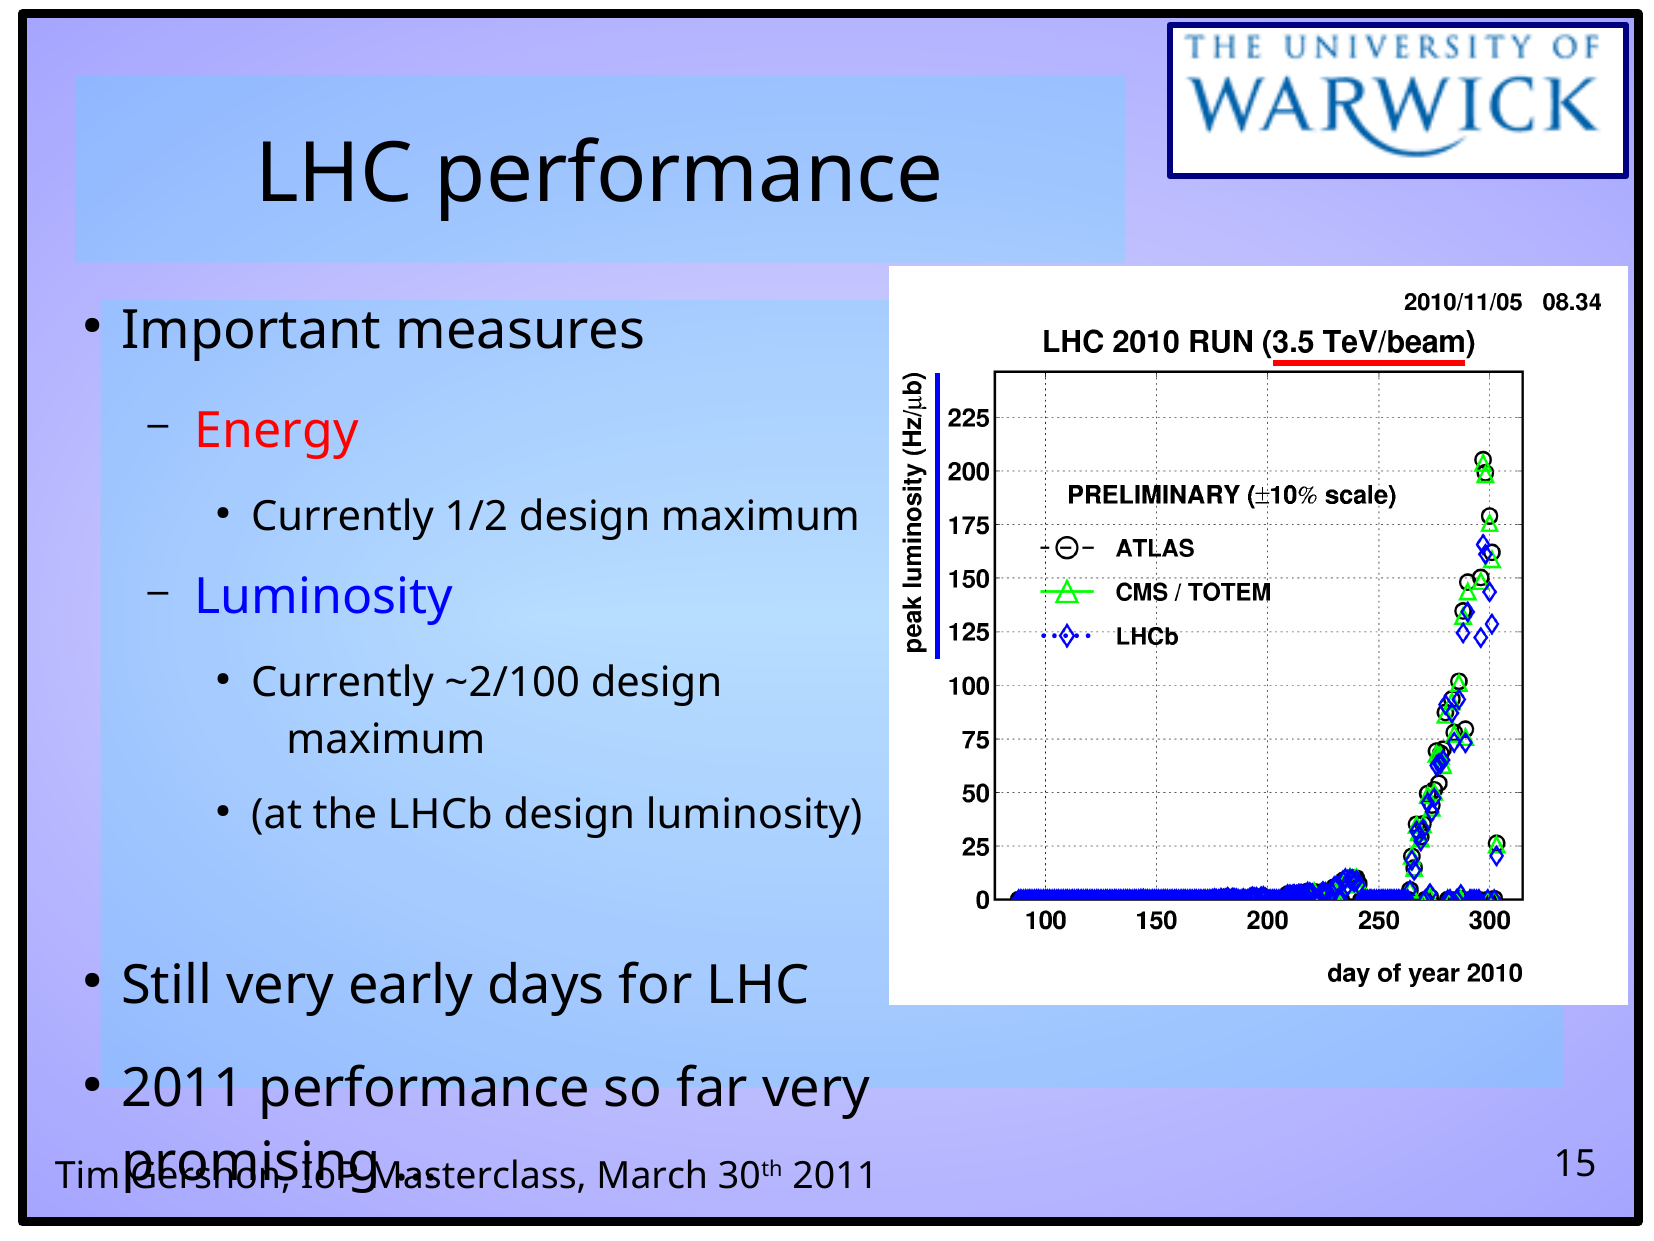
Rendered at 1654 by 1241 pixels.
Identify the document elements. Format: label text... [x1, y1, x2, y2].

text_box <number> [1537, 1125, 1613, 1201]
text_box Tim Gershon, IoP Masterclass, March 30th 2011 [72, 1136, 861, 1212]
picture [889, 266, 1628, 1005]
list Important measures Energy Currently 1/2 design maximum Luminosity Currently ~2/100 design maximum (at the LHCb design luminosity) Still very early days for LHC 2011 performance so far very promising ... [82, 290, 901, 1094]
text_box [22, 13, 1639, 1222]
picture [1172, 27, 1623, 174]
text_box LHC performance [75, 75, 1126, 263]
